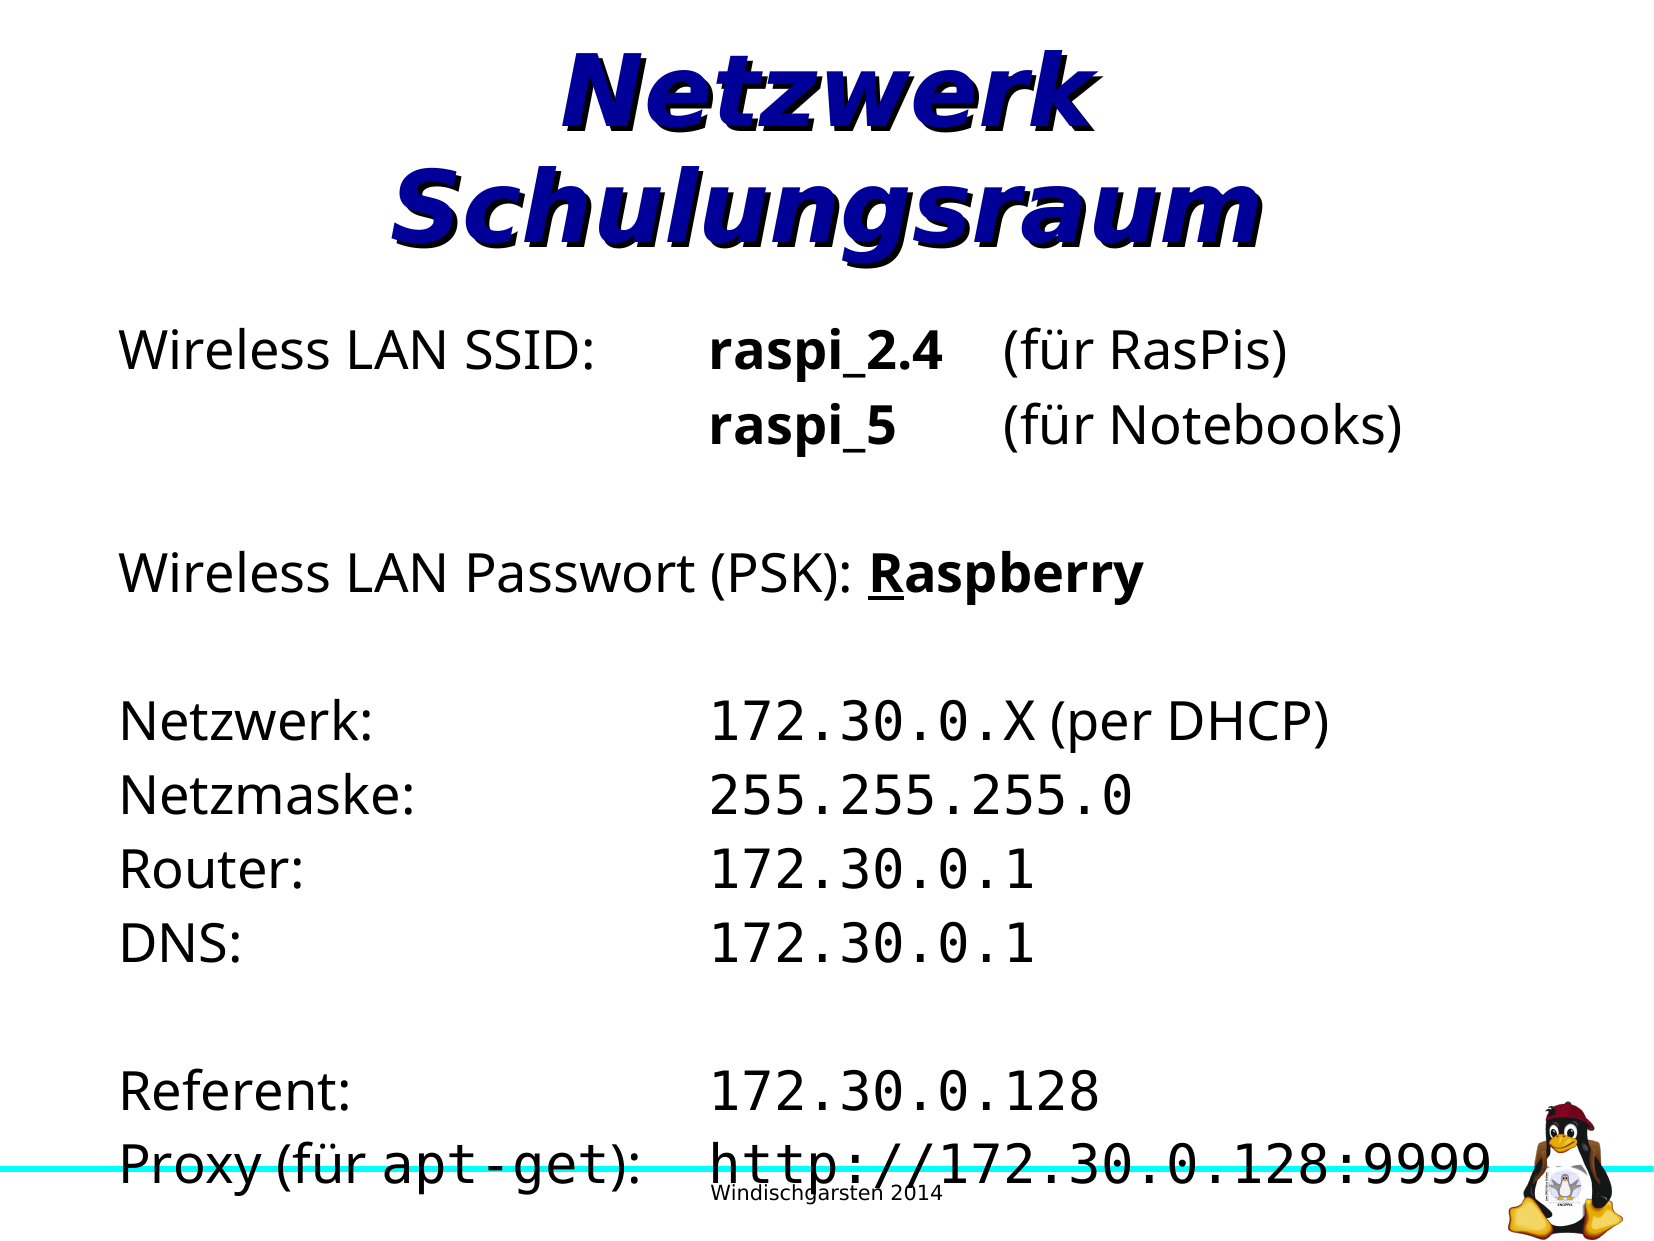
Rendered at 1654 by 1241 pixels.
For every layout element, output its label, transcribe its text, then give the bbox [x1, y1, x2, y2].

title Netzwerk Schulungsraum [121, 33, 1534, 267]
list Wireless LAN SSID: raspi_2.4 (für RasPis) raspi_5 (für Notebooks) Wireless LAN Passwort (PSK): Raspberry Netzwerk: 172.30.0.X (per DHCP) Netzmaske: 255.255.255.0 Router: 172.30.0.1 DNS: 172.30.0.1 Referent: 172.30.0.128 Proxy (für apt-get): http://172.30.0.128:9999 [118, 312, 1558, 1123]
picture [1505, 1100, 1625, 1241]
